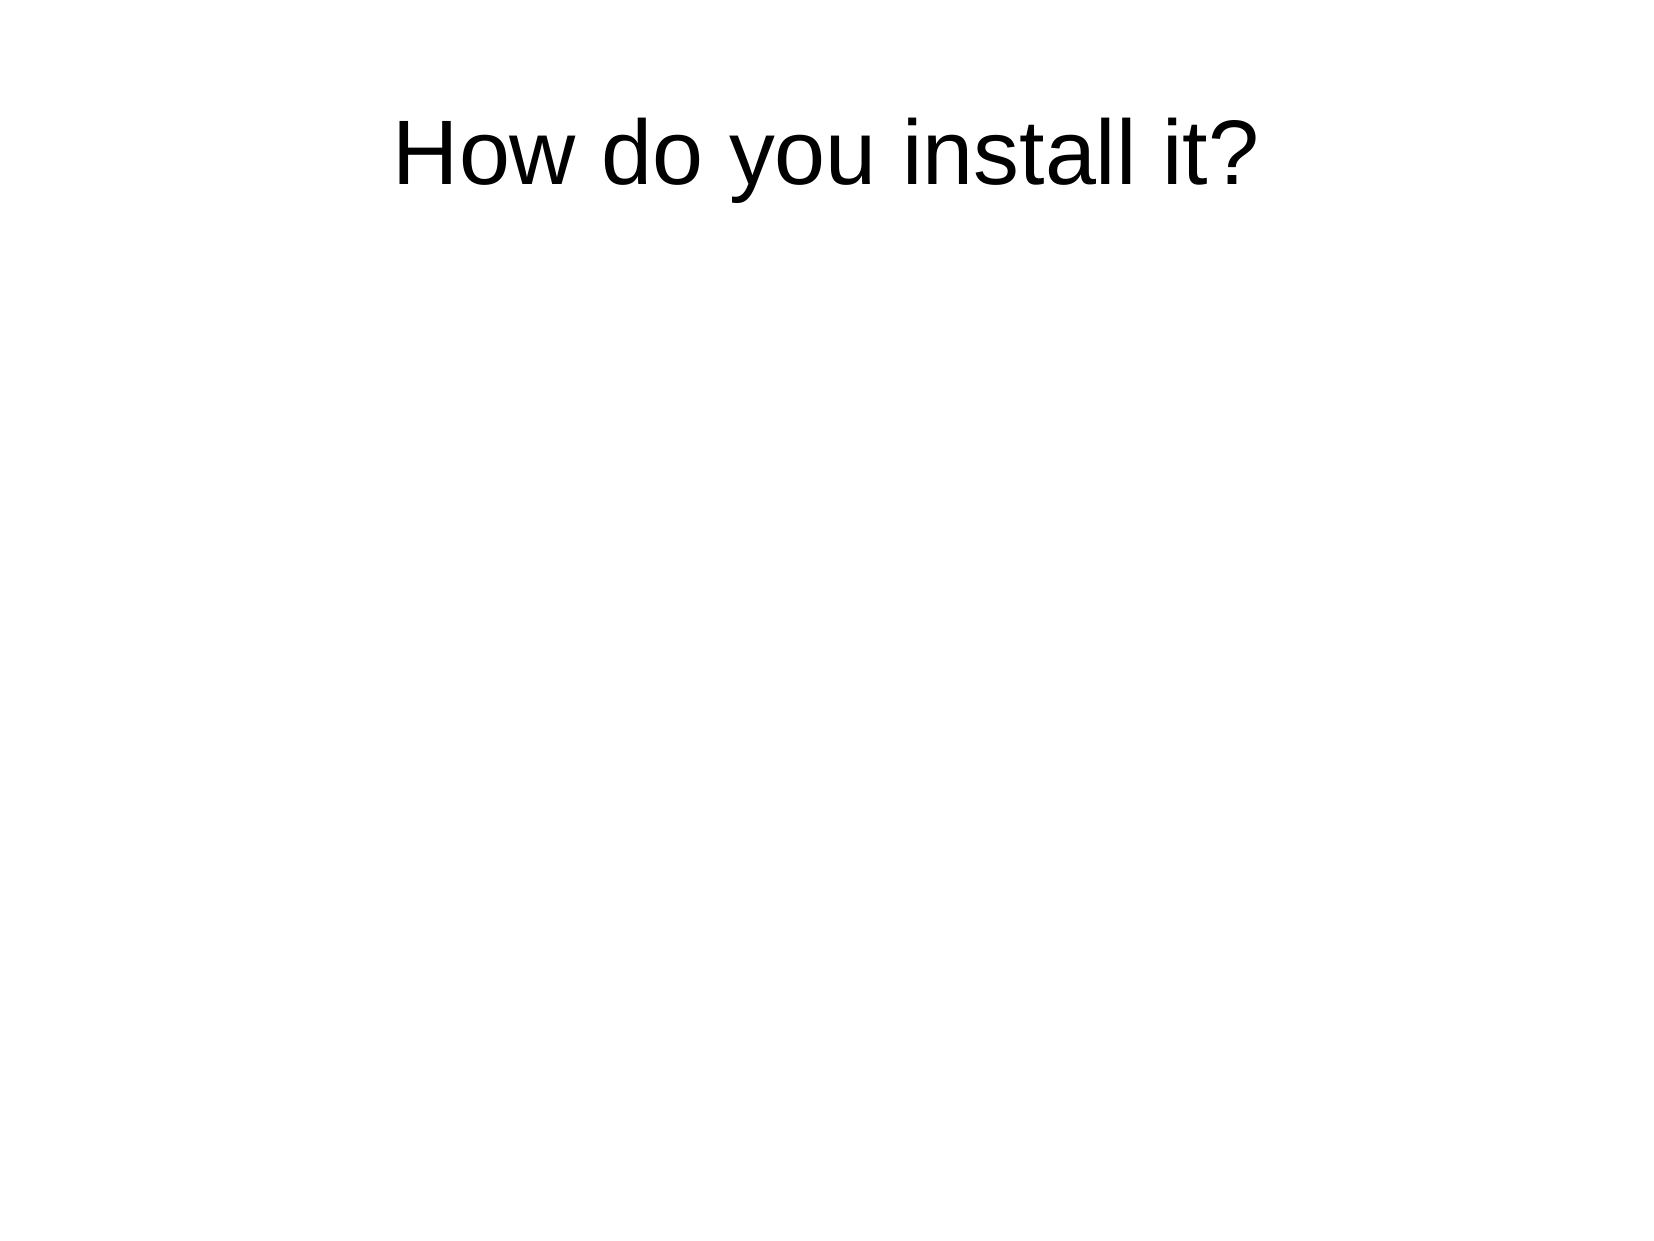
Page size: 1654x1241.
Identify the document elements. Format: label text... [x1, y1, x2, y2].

title How do you install it? [82, 49, 1571, 257]
